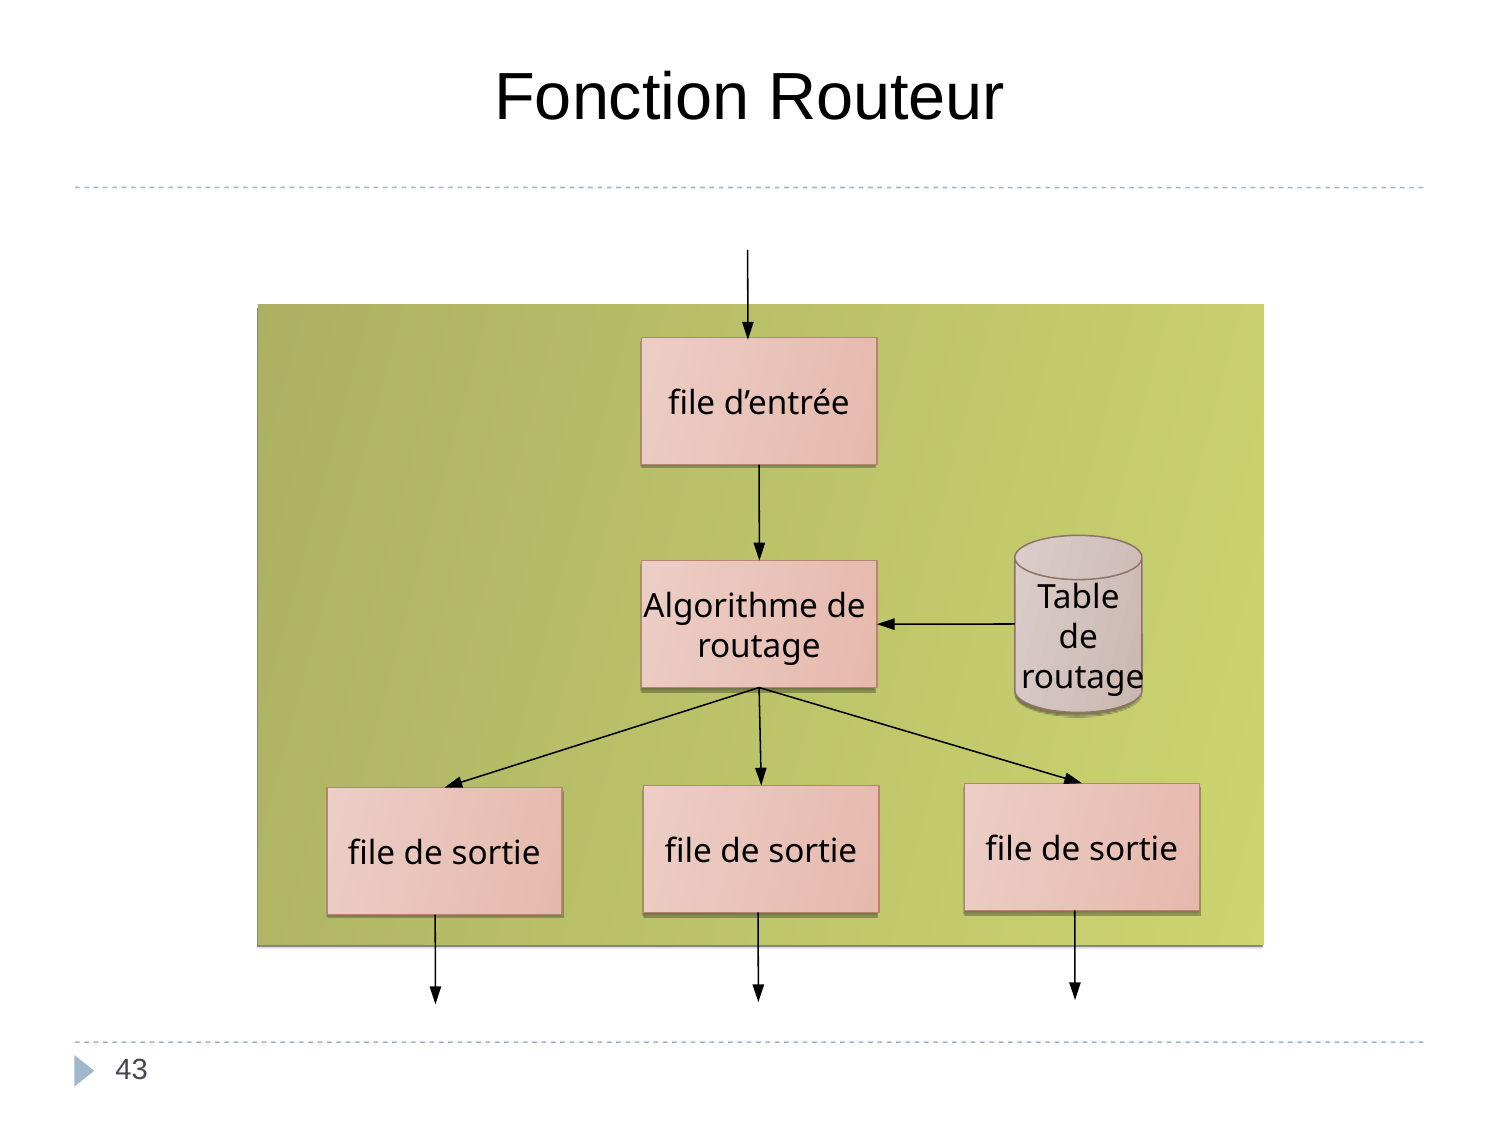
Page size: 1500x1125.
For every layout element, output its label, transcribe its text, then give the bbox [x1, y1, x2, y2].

text_box 43 [100, 1042, 426, 1103]
text_box file d’entrée [641, 338, 877, 465]
text_box [759, 689, 1074, 944]
text_box file de sortie [643, 785, 879, 913]
text_box [436, 689, 760, 944]
text_box file de sortie [327, 788, 562, 915]
text_box file de sortie [964, 783, 1200, 910]
text_box [258, 305, 758, 944]
text_box Table de routage [1014, 535, 1143, 713]
text_box Algorithme de routage [641, 560, 877, 688]
text_box [749, 305, 1264, 944]
text_box Fonction Routeur [0, 45, 1500, 129]
